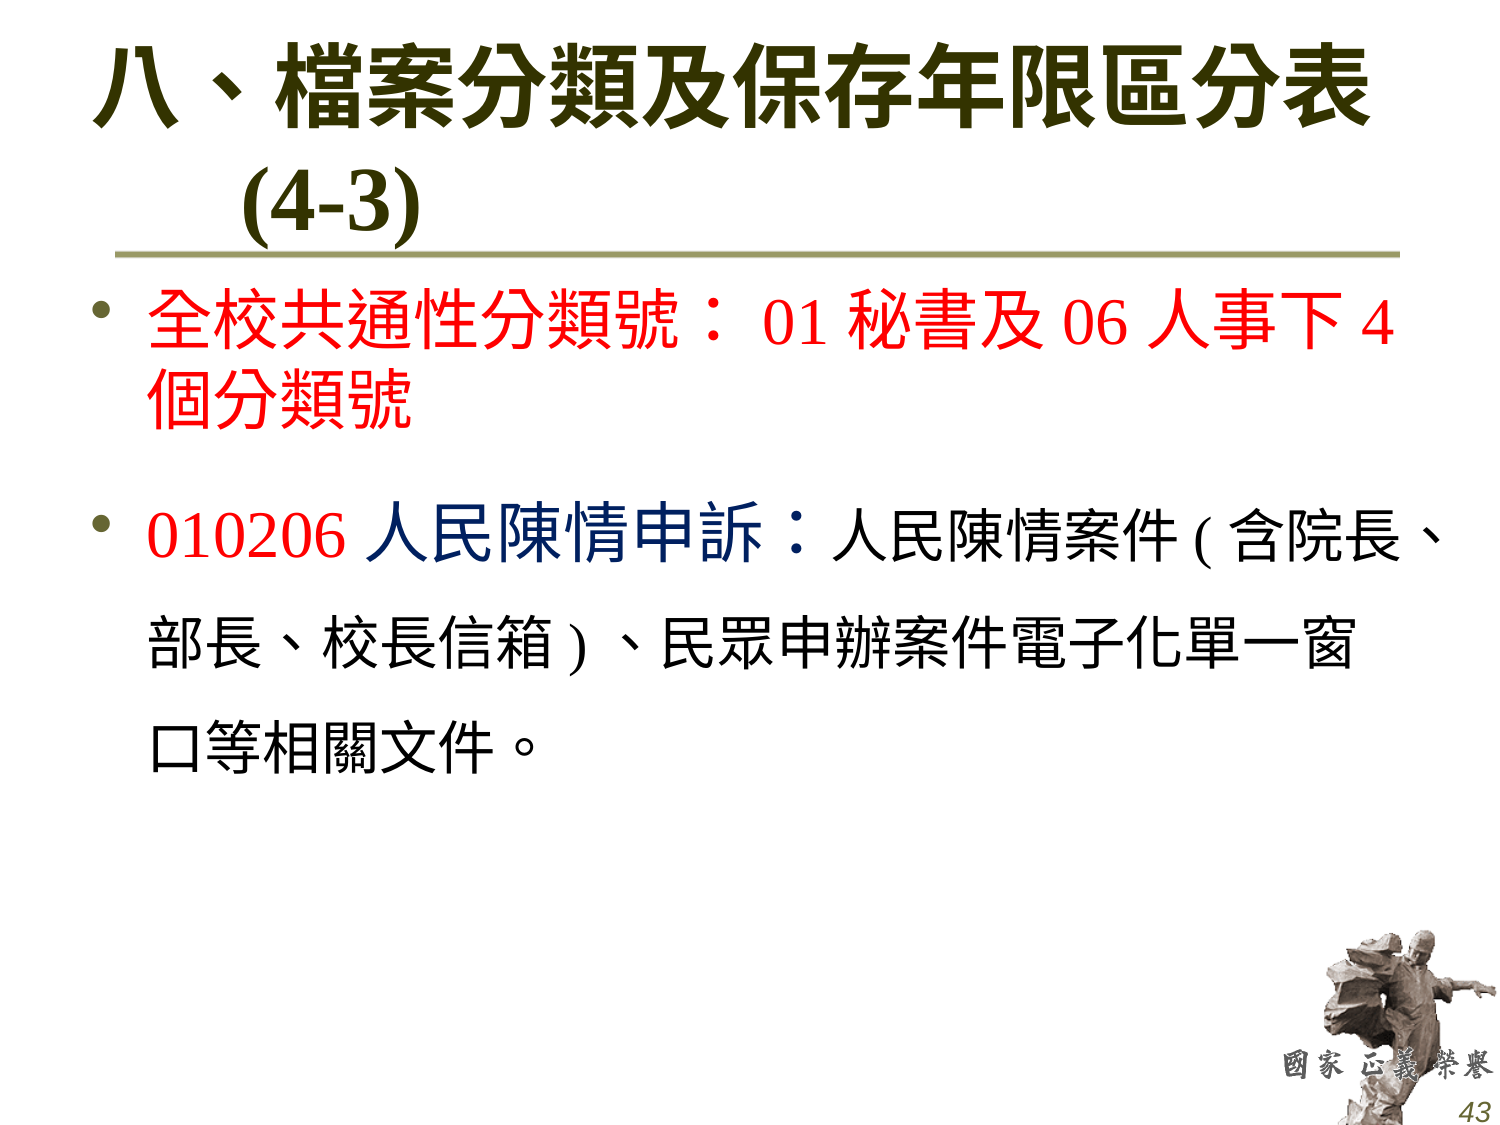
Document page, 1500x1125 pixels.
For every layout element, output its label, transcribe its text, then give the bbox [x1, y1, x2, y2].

picture [115, 243, 1400, 265]
title 八、檔案分類及保存年限區分表 (4-3) [75, 45, 1425, 233]
list 全校共通性分類號：01秘書及06人事下4個分類號 010206人民陳情申訴：人民陳情案件(含院長、部長、校長信箱)、民眾申辦案件電子化單一窗口等相關文件。 [75, 270, 1425, 1000]
picture [1318, 928, 1500, 1125]
slide_number <number> [1327, 1085, 1500, 1125]
